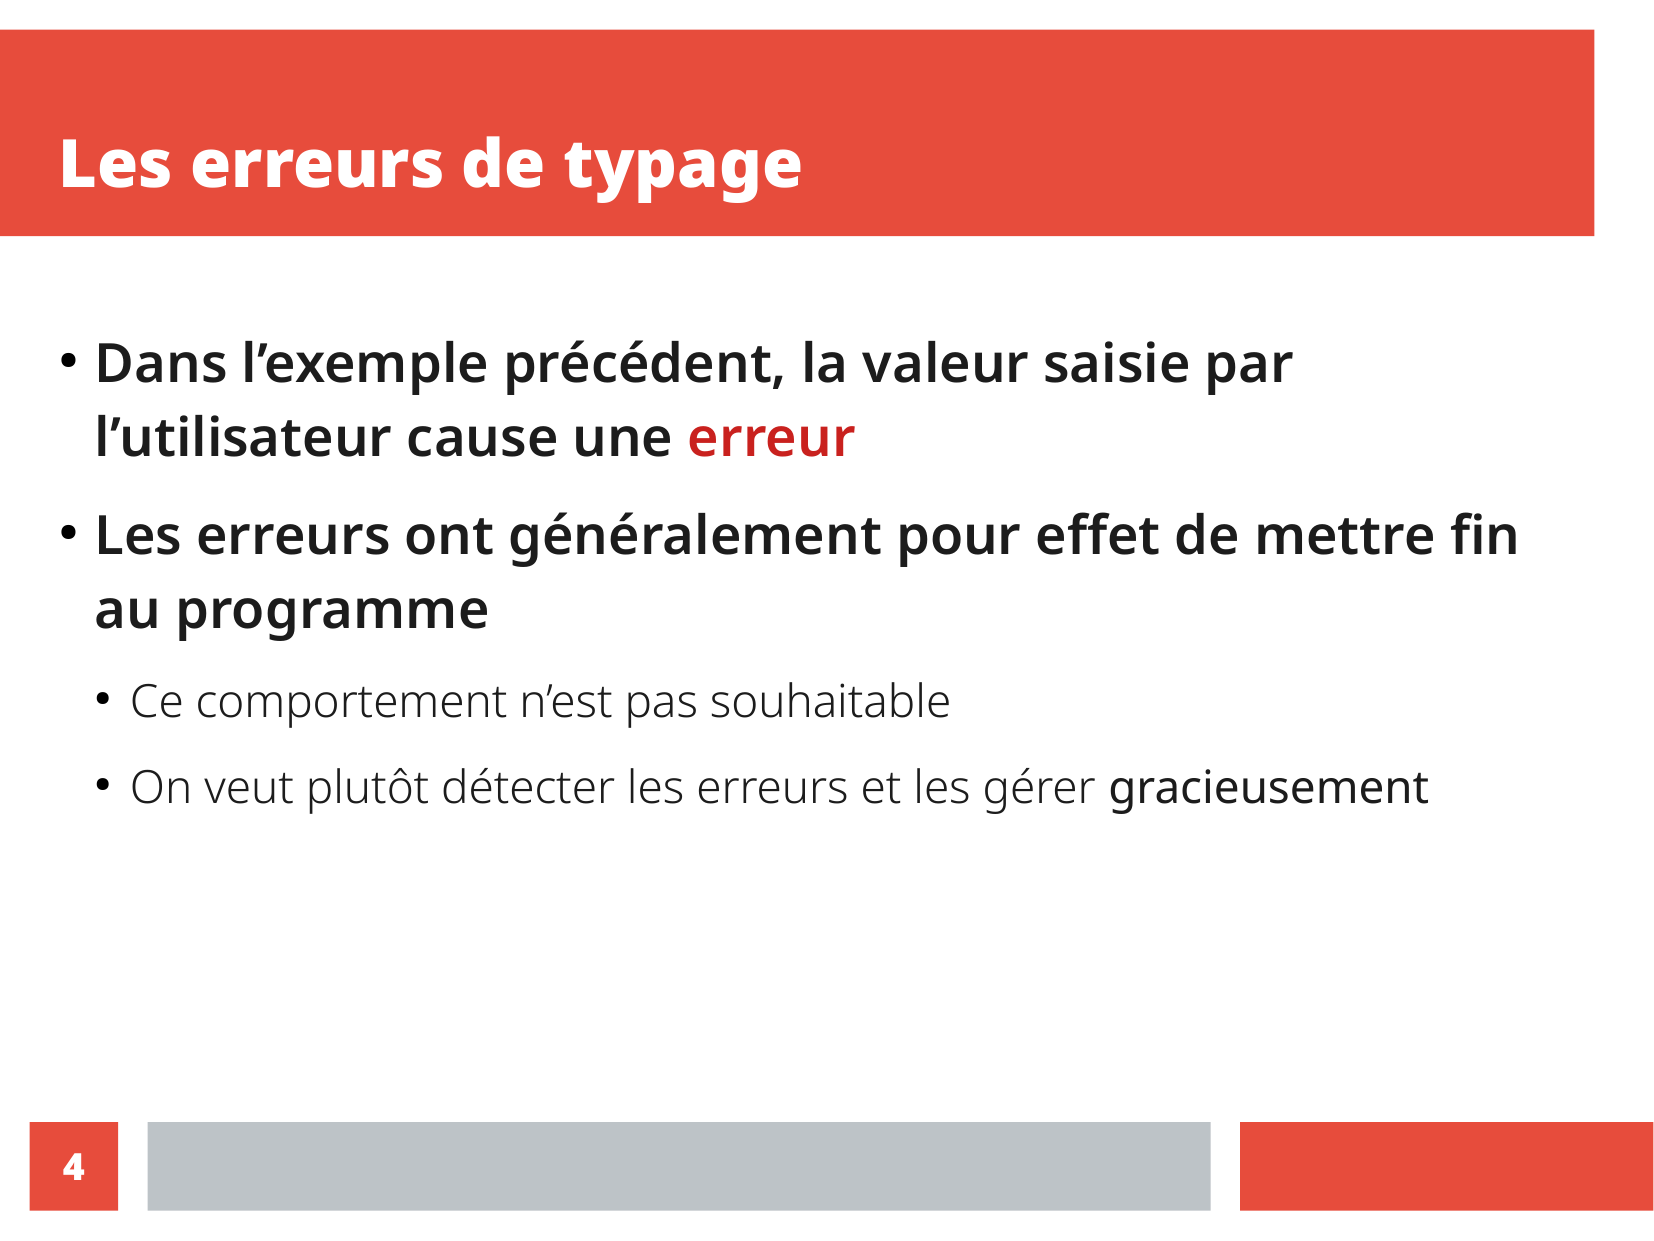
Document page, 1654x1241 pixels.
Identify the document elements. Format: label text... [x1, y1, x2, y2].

list Dans l’exemple précédent, la valeur saisie par l’utilisateur cause une erreur Les erreurs ont généralement pour effet de mettre fin au programme Ce comportement n’est pas souhaitable On veut plutôt détecter les erreurs et les gérer gracieusement [59, 324, 1565, 1093]
title Les erreurs de typage [59, 59, 1595, 207]
